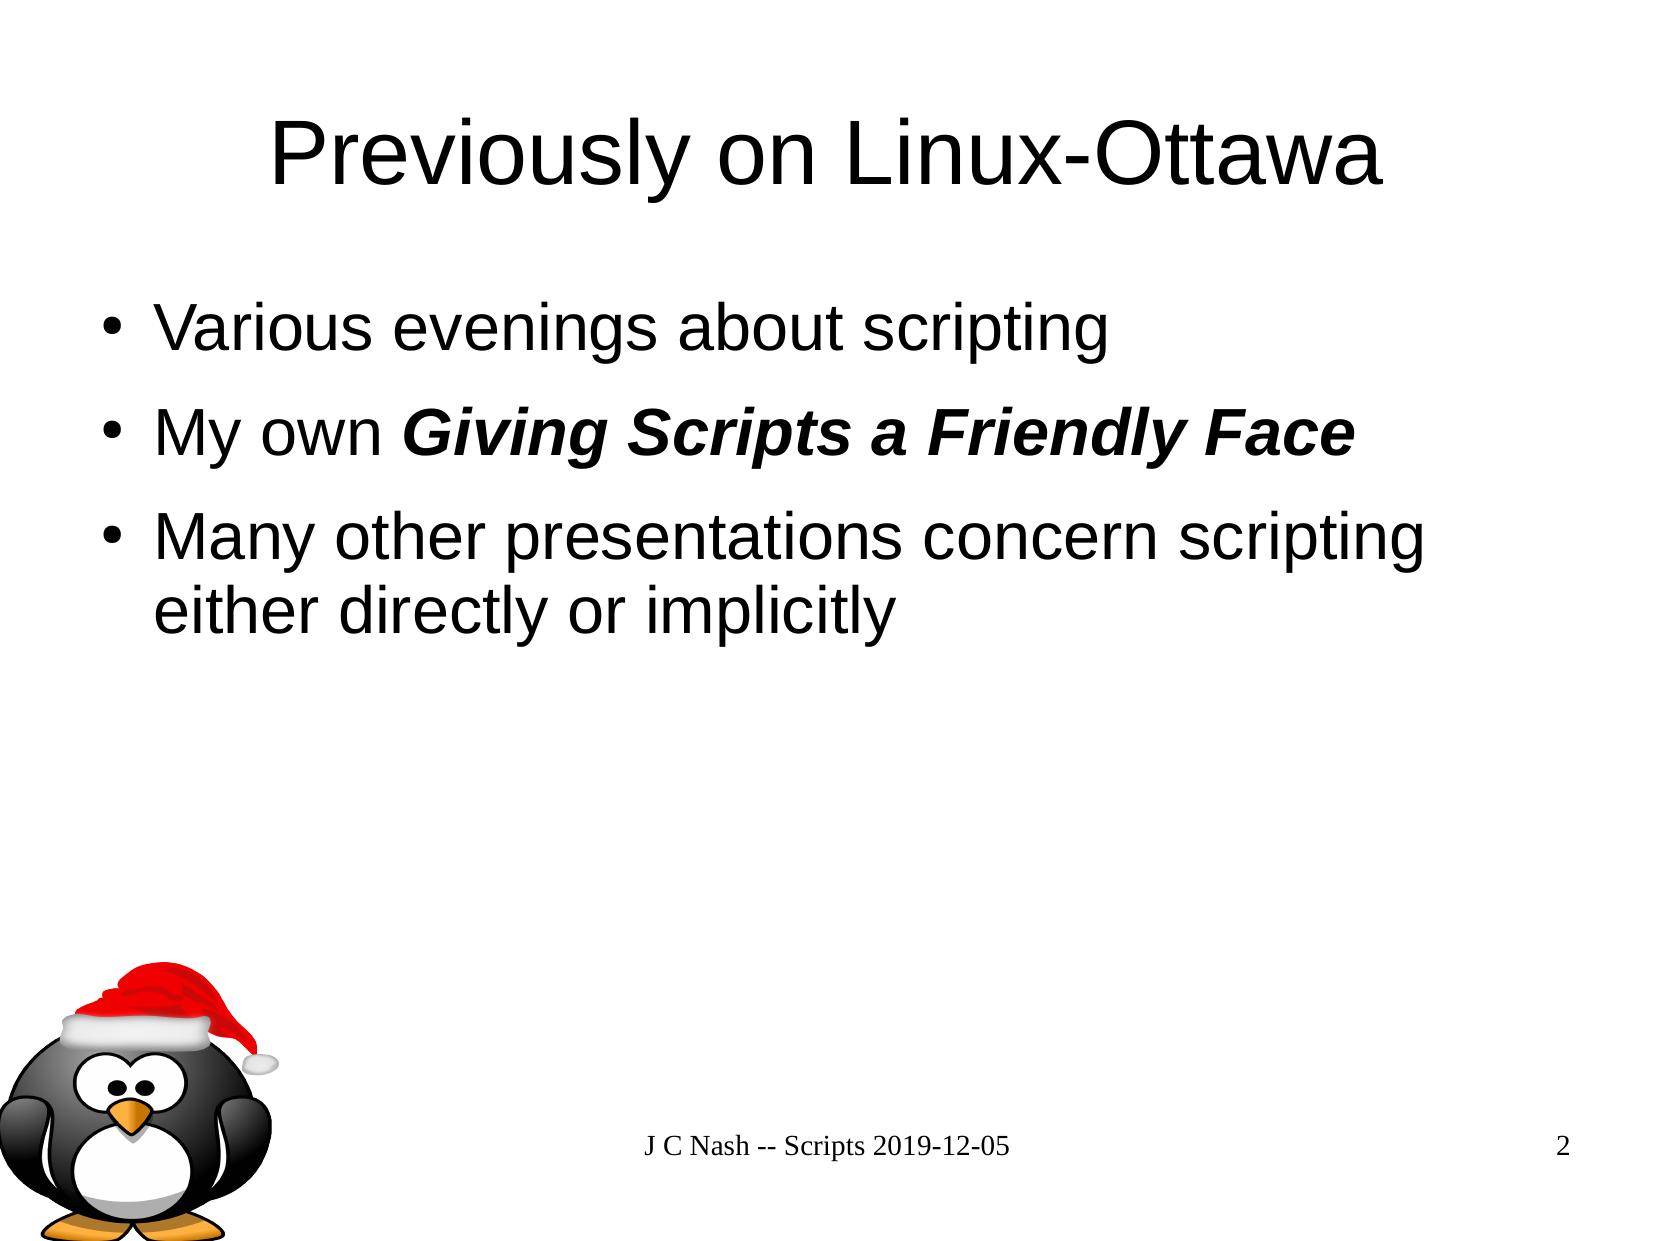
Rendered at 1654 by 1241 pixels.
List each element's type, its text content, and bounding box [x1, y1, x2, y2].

picture [0, 962, 279, 1241]
list Various evenings about scripting My own Giving Scripts a Friendly Face Many other presentations concern scripting either directly or implicitly [82, 290, 1571, 1010]
title Previously on Linux-Ottawa [82, 49, 1571, 257]
